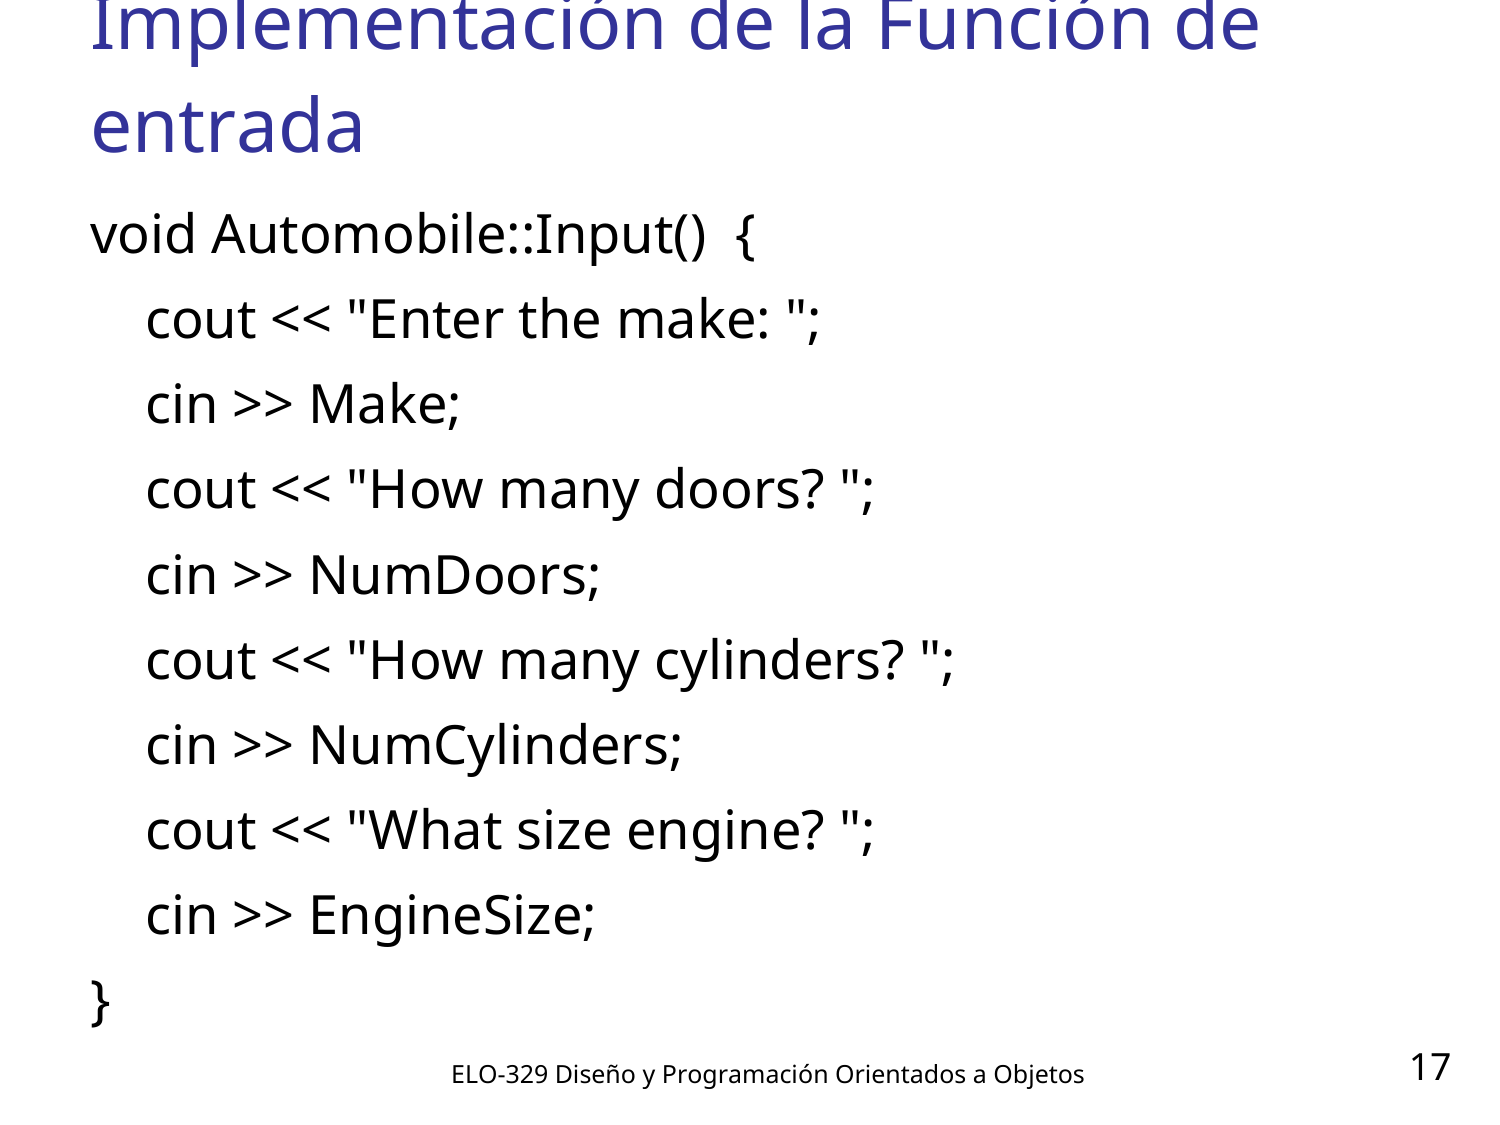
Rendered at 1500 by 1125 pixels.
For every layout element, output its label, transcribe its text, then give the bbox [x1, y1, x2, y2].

title Implementación de la Función de entrada [75, 4, 1500, 183]
list void Automobile::Input()‏ { cout << "Enter the make: "; cin >> Make; cout << "How many doors? "; cin >> NumDoors; cout << "How many cylinders? "; cin >> NumCylinders; cout << "What size engine? "; cin >> EngineSize; } [75, 187, 1462, 1008]
